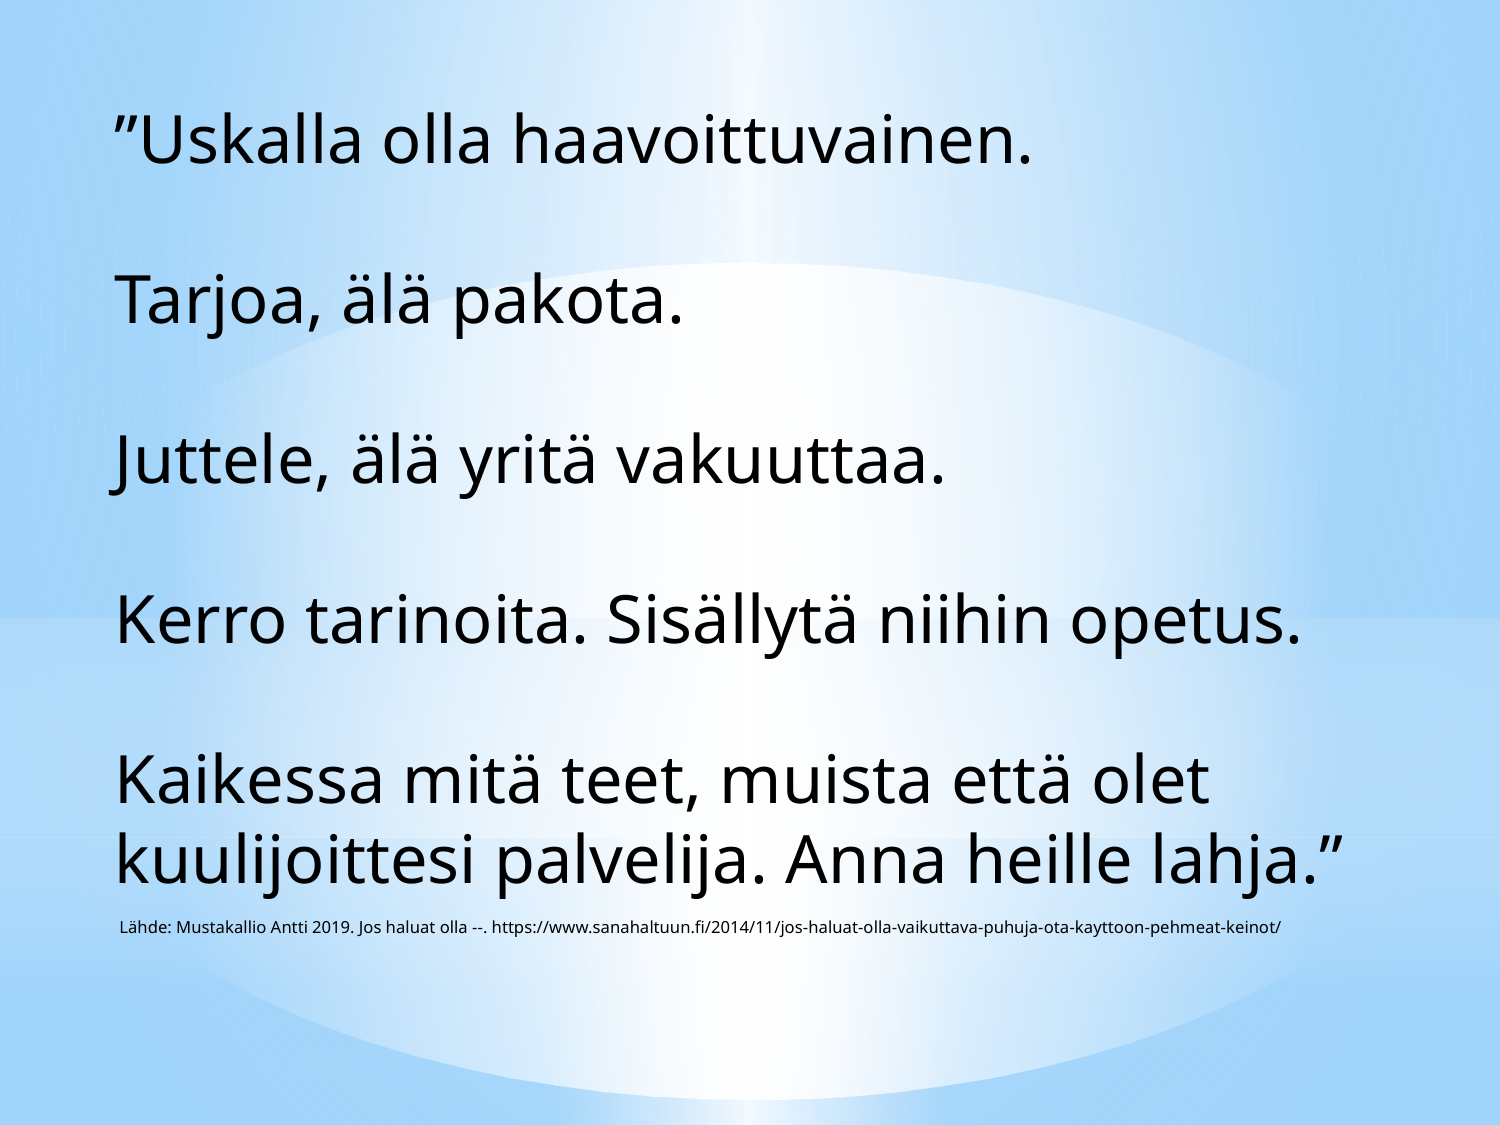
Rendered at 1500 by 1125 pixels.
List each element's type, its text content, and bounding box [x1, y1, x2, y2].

text_box ”Uskalla olla haavoittuvainen. Tarjoa, älä pakota. Juttele, älä yritä vakuuttaa. Kerro tarinoita. Sisällytä niihin opetus. Kaikessa mitä teet, muista että olet kuulijoittesi palvelija. Anna heille lahja.” Lähde: Mustakallio Antti 2019. Jos haluat olla --. https://www.sanahaltuun.fi/2014/11/jos-haluat-olla-vaikuttava-puhuja-ota-kayttoon-pehmeat-keinot/ [100, 89, 1365, 945]
